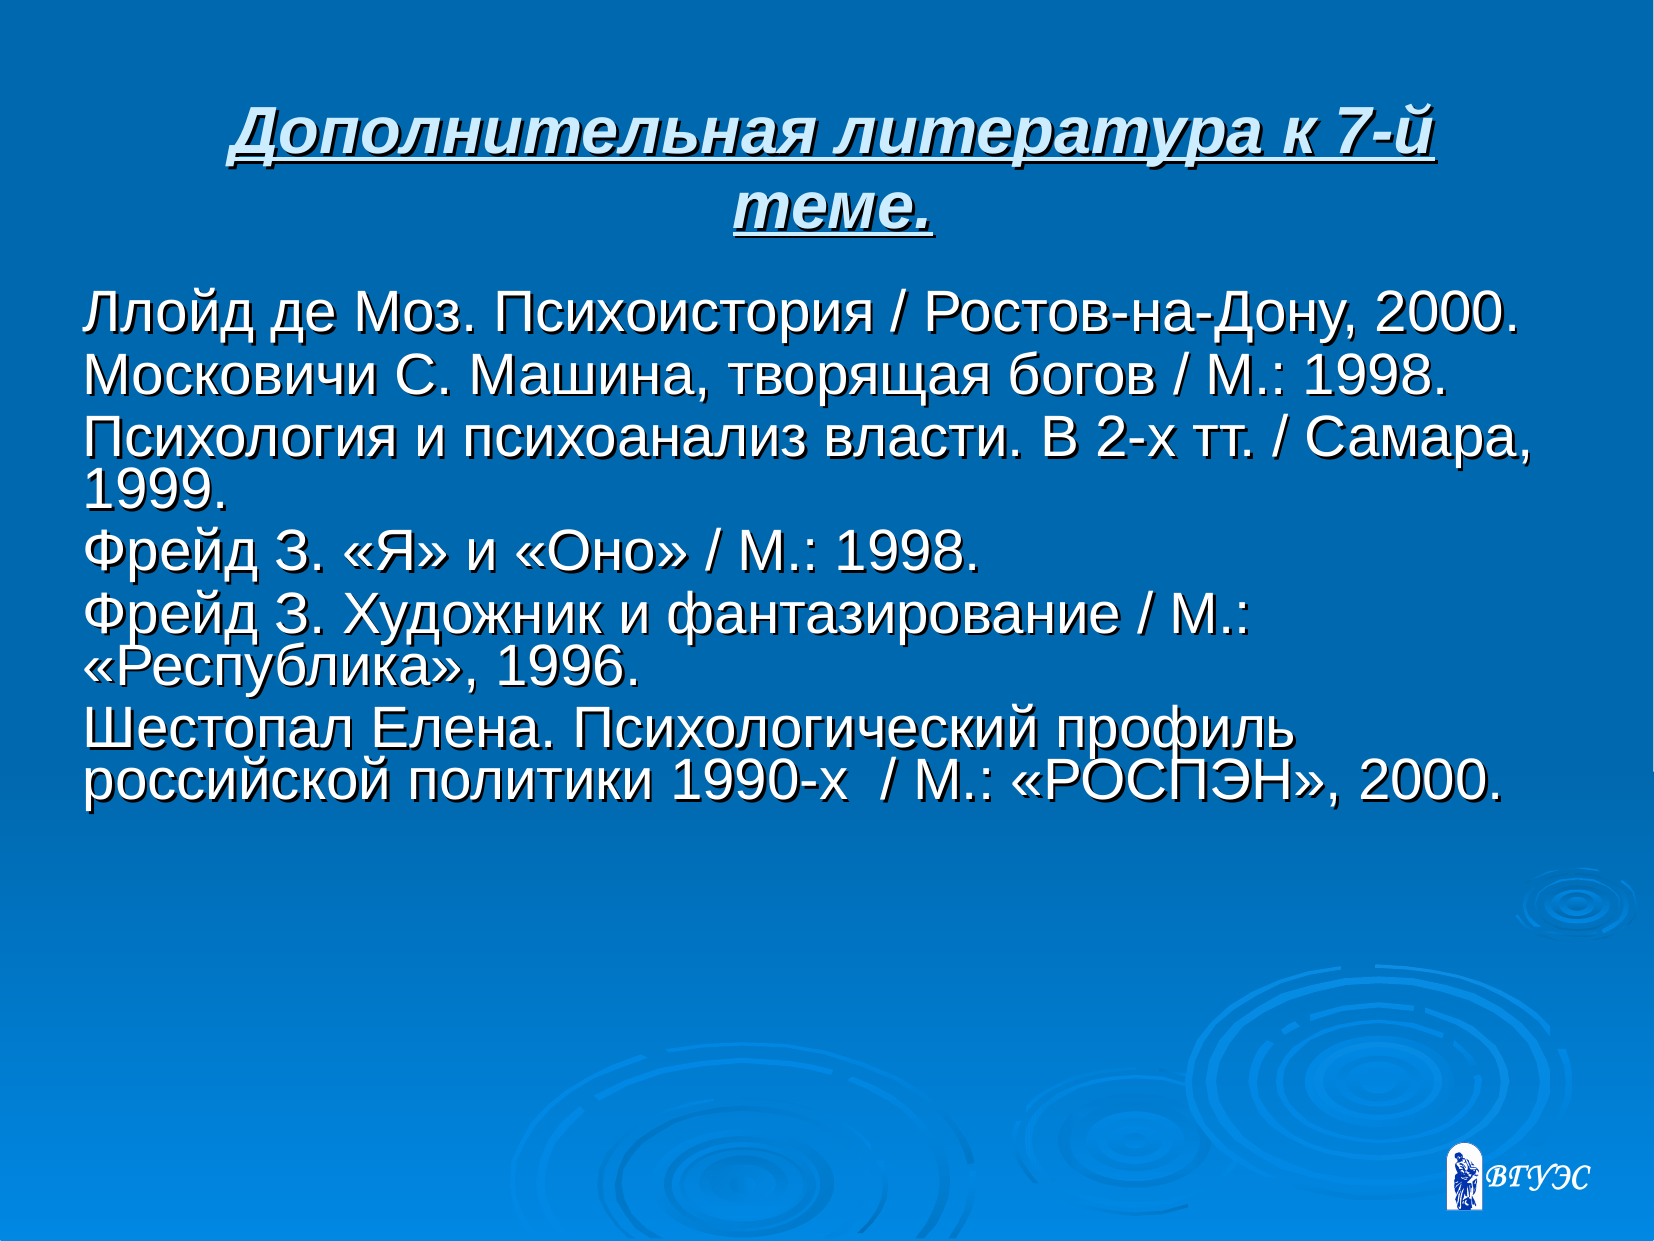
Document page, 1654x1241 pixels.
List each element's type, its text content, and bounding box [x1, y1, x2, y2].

list Ллойд де Моз. Психоистория / Ростов-на-Дону, 2000. Московичи С. Машина, творящая богов / М.: 1998. Психология и психоанализ власти. В 2-х тт. / Самара, 1999. Фрейд З. «Я» и «Оно» / М.: 1998. Фрейд З. Художник и фантазирование / М.: «Республика», 1996. Шестопал Елена. Психологический профиль российской политики 1990-х / М.: «РОСПЭН», 2000. [82, 290, 1571, 1109]
title Дополнительная литература к 7-й теме. [130, 10, 1536, 290]
picture [1446, 1142, 1592, 1211]
